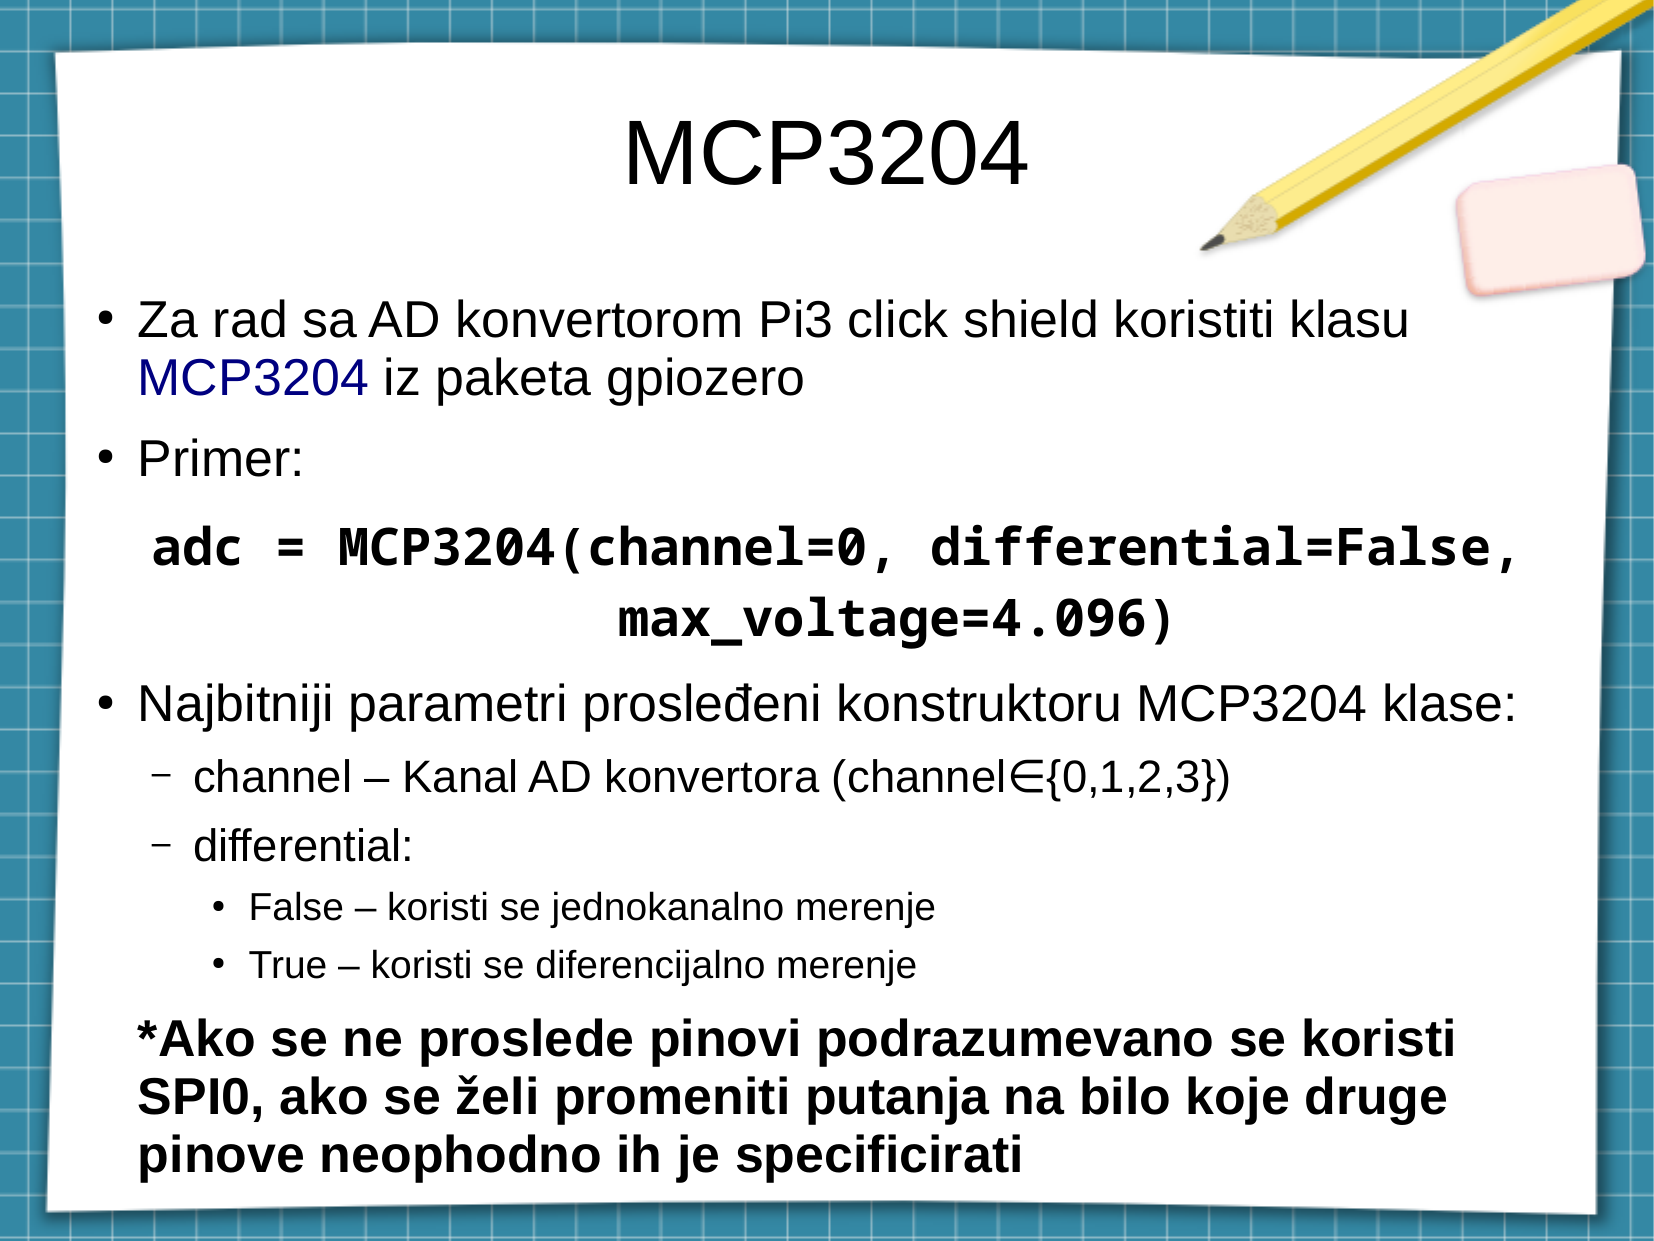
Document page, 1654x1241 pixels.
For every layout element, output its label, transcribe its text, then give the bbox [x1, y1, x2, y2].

list Za rad sa AD konvertorom Pi3 click shield koristiti klasu MCP3204 iz paketa gpiozero Primer: adc = MCP3204(channel=0, differential=False, max_voltage=4.096) Najbitniji parametri prosleđeni konstruktoru MCP3204 klase: channel – Kanal AD konvertora (channel∈{0,1,2,3}) differential: False – koristi se jednokanalno merenje True – koristi se diferencijalno merenje *Ako se ne proslede pinovi podrazumevano se koristi SPI0, ako se želi promeniti putanja na bilo koje druge pinove neophodno ih je specificirati [82, 290, 1571, 1186]
title MCP3204 [82, 49, 1571, 257]
picture [0, 0, 1654, 1241]
